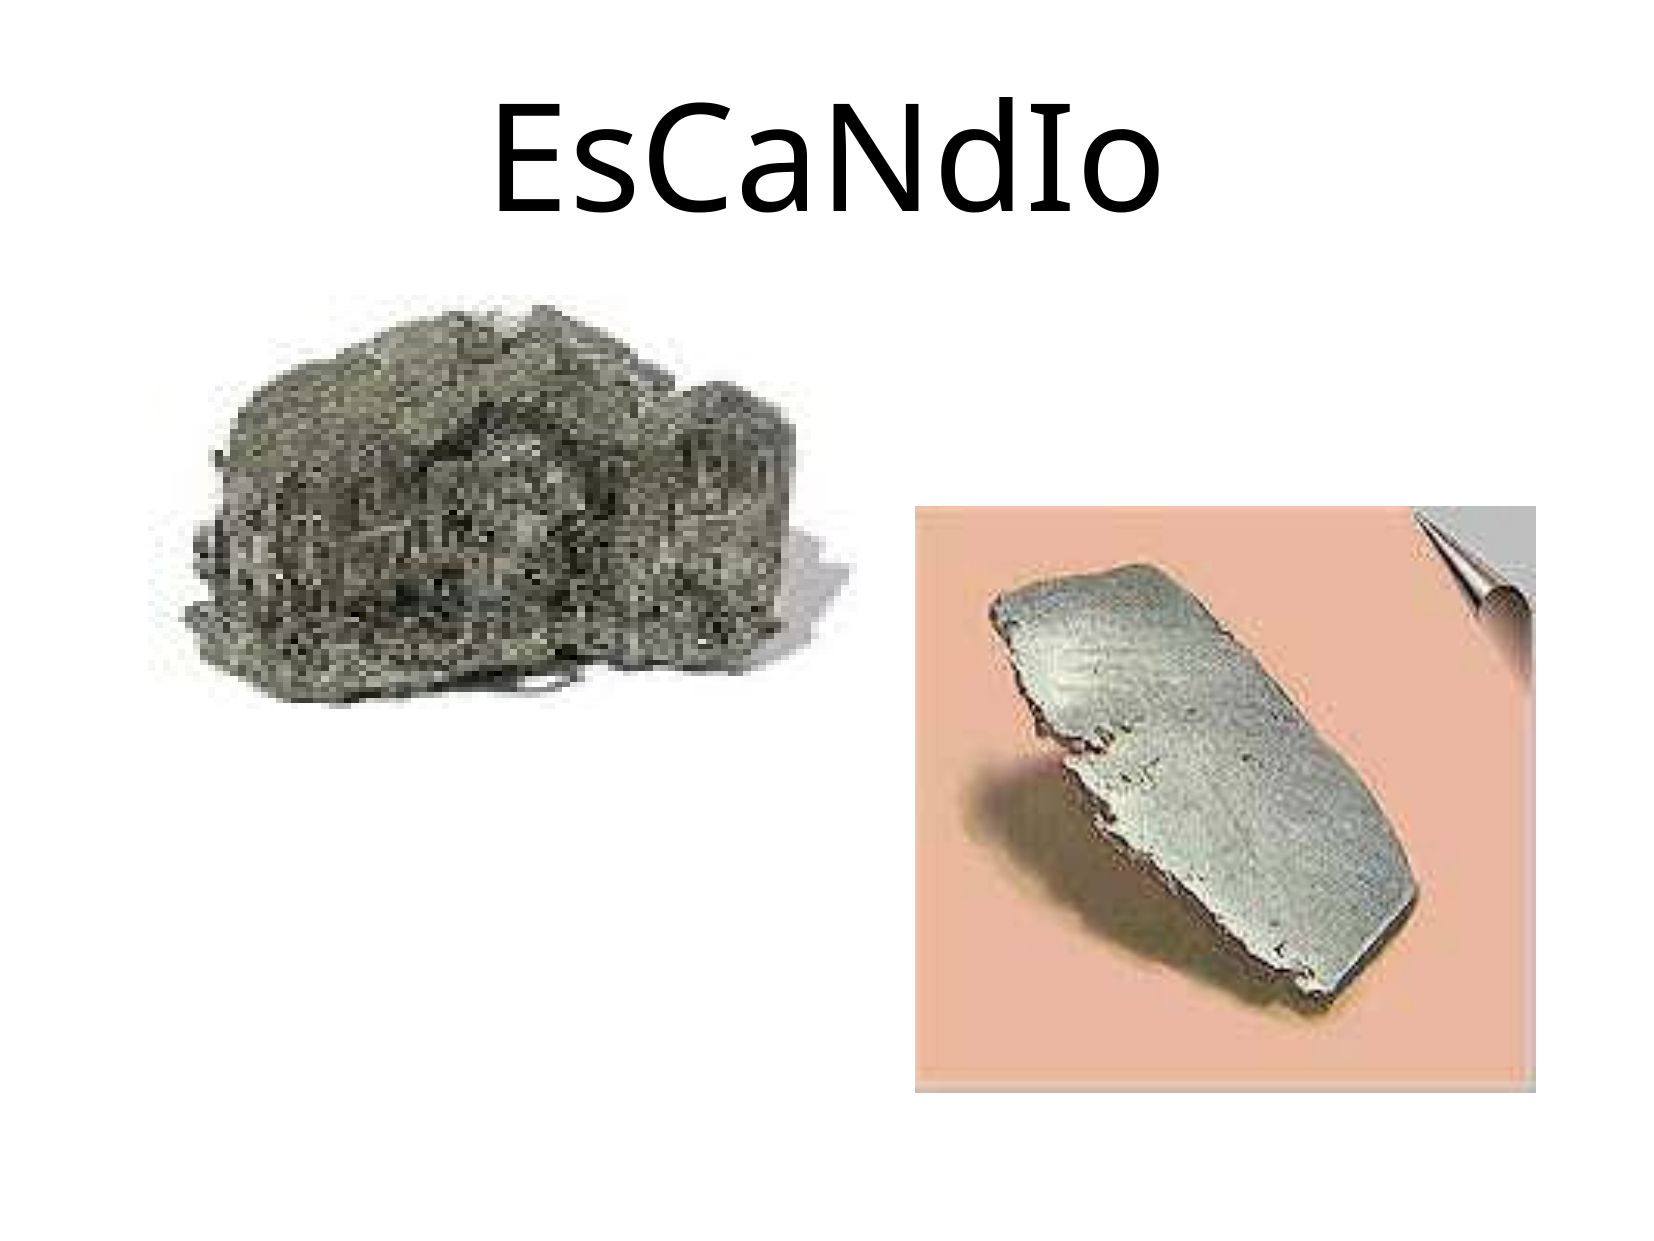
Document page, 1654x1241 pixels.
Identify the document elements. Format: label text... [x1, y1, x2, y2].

picture [148, 295, 857, 709]
picture [915, 506, 1536, 1093]
title EsCaNdIo [82, 48, 1571, 258]
